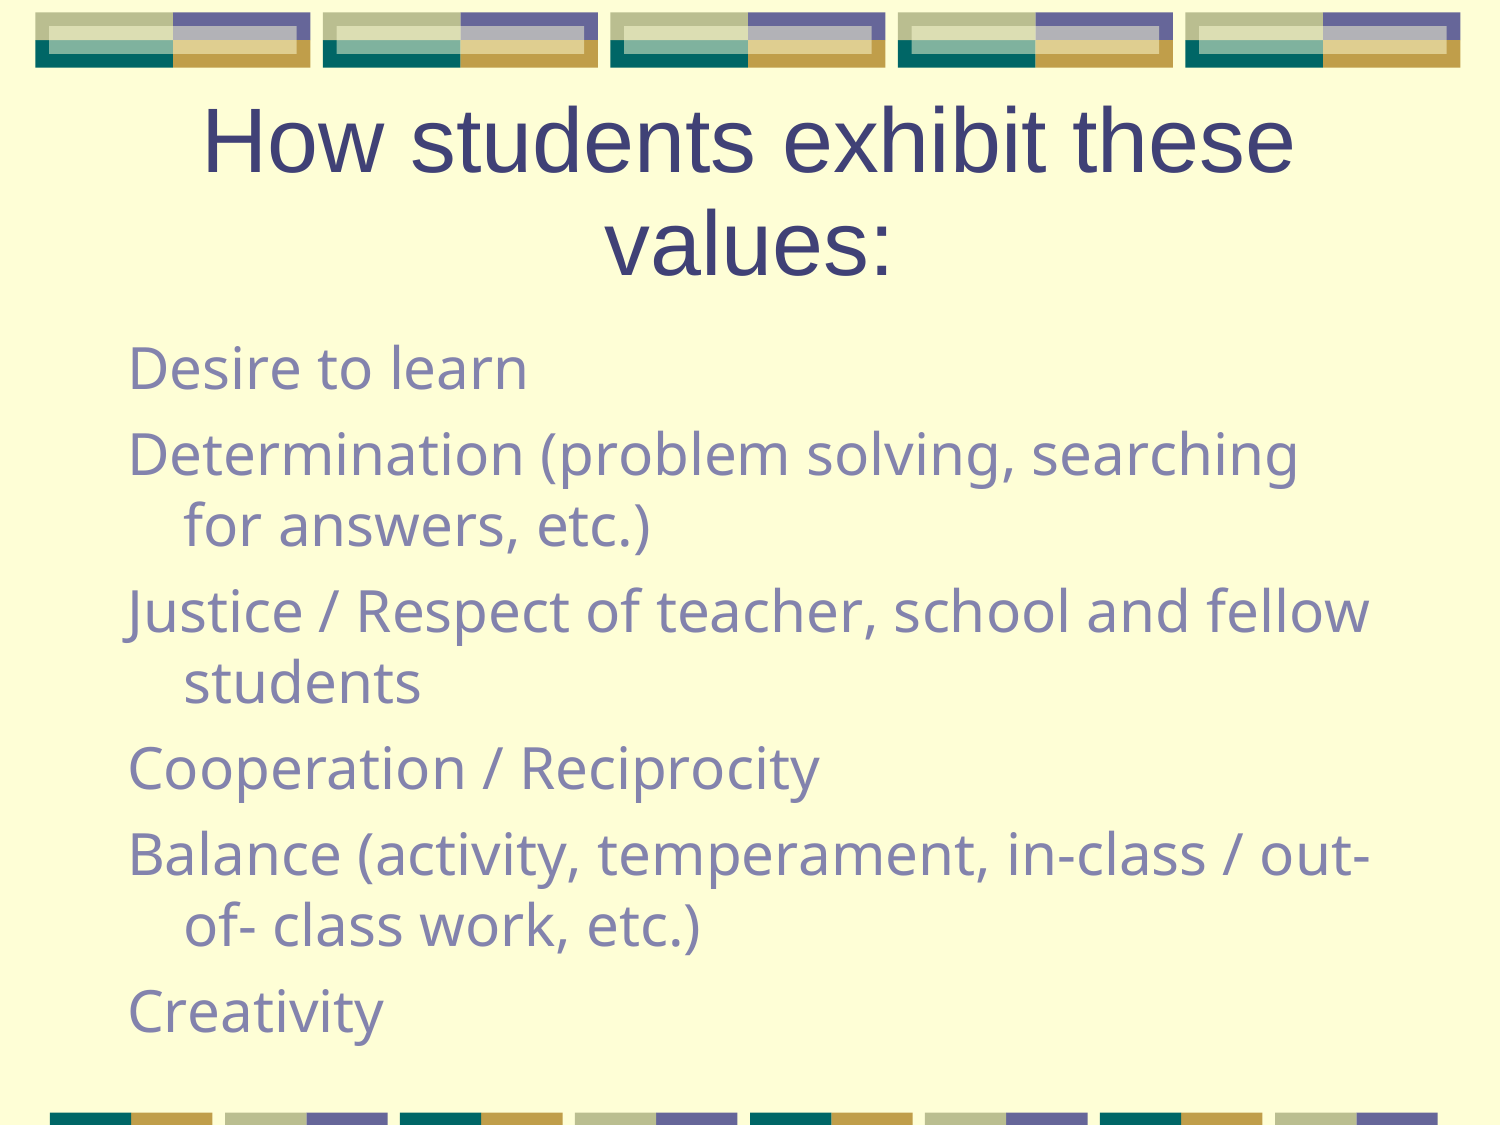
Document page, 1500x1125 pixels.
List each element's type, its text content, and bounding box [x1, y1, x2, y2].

title How students exhibit these values: [75, 74, 1426, 311]
list Desire to learn Determination (problem solving, searching for answers, etc.) Justice / Respect of teacher, school and fellow students Cooperation / Reciprocity Balance (activity, temperament, in-class / out- of- class work, etc.) Creativity [112, 324, 1388, 1058]
